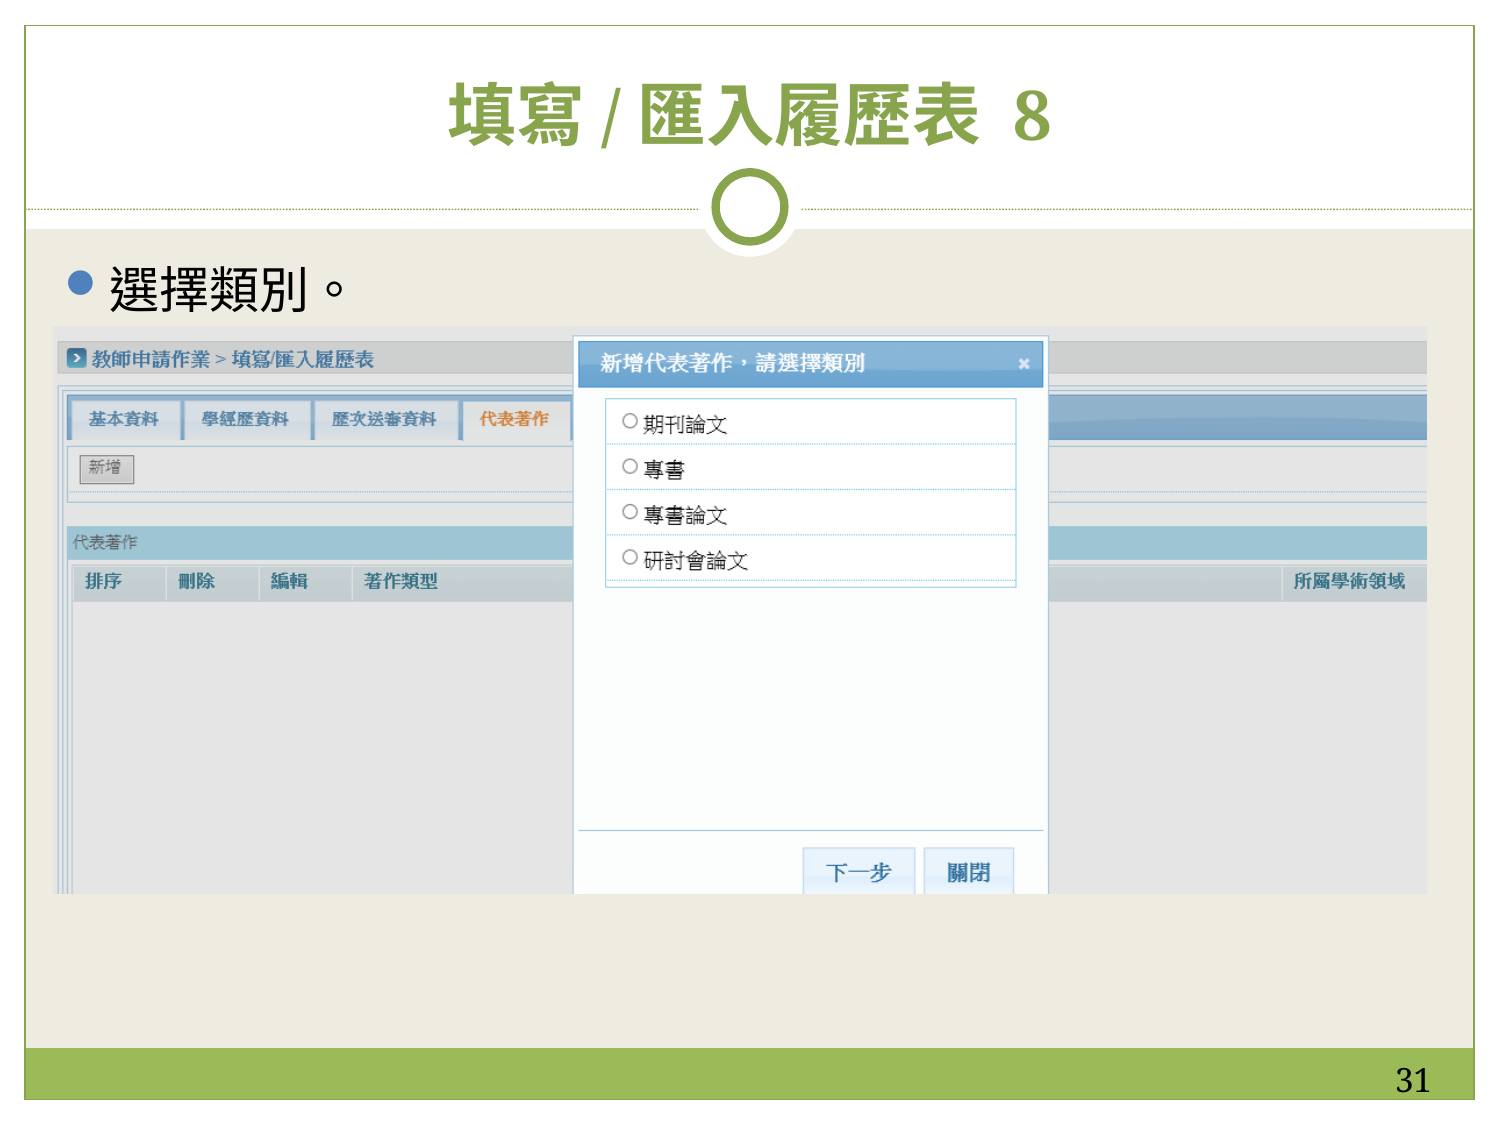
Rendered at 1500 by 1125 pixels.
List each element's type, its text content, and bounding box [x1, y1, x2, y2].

list 選擇類別。 [49, 250, 1445, 1001]
text_box [1376, 1045, 1452, 1118]
picture [53, 326, 1427, 894]
title 填寫/匯入履歷表 8 [49, 37, 1450, 162]
